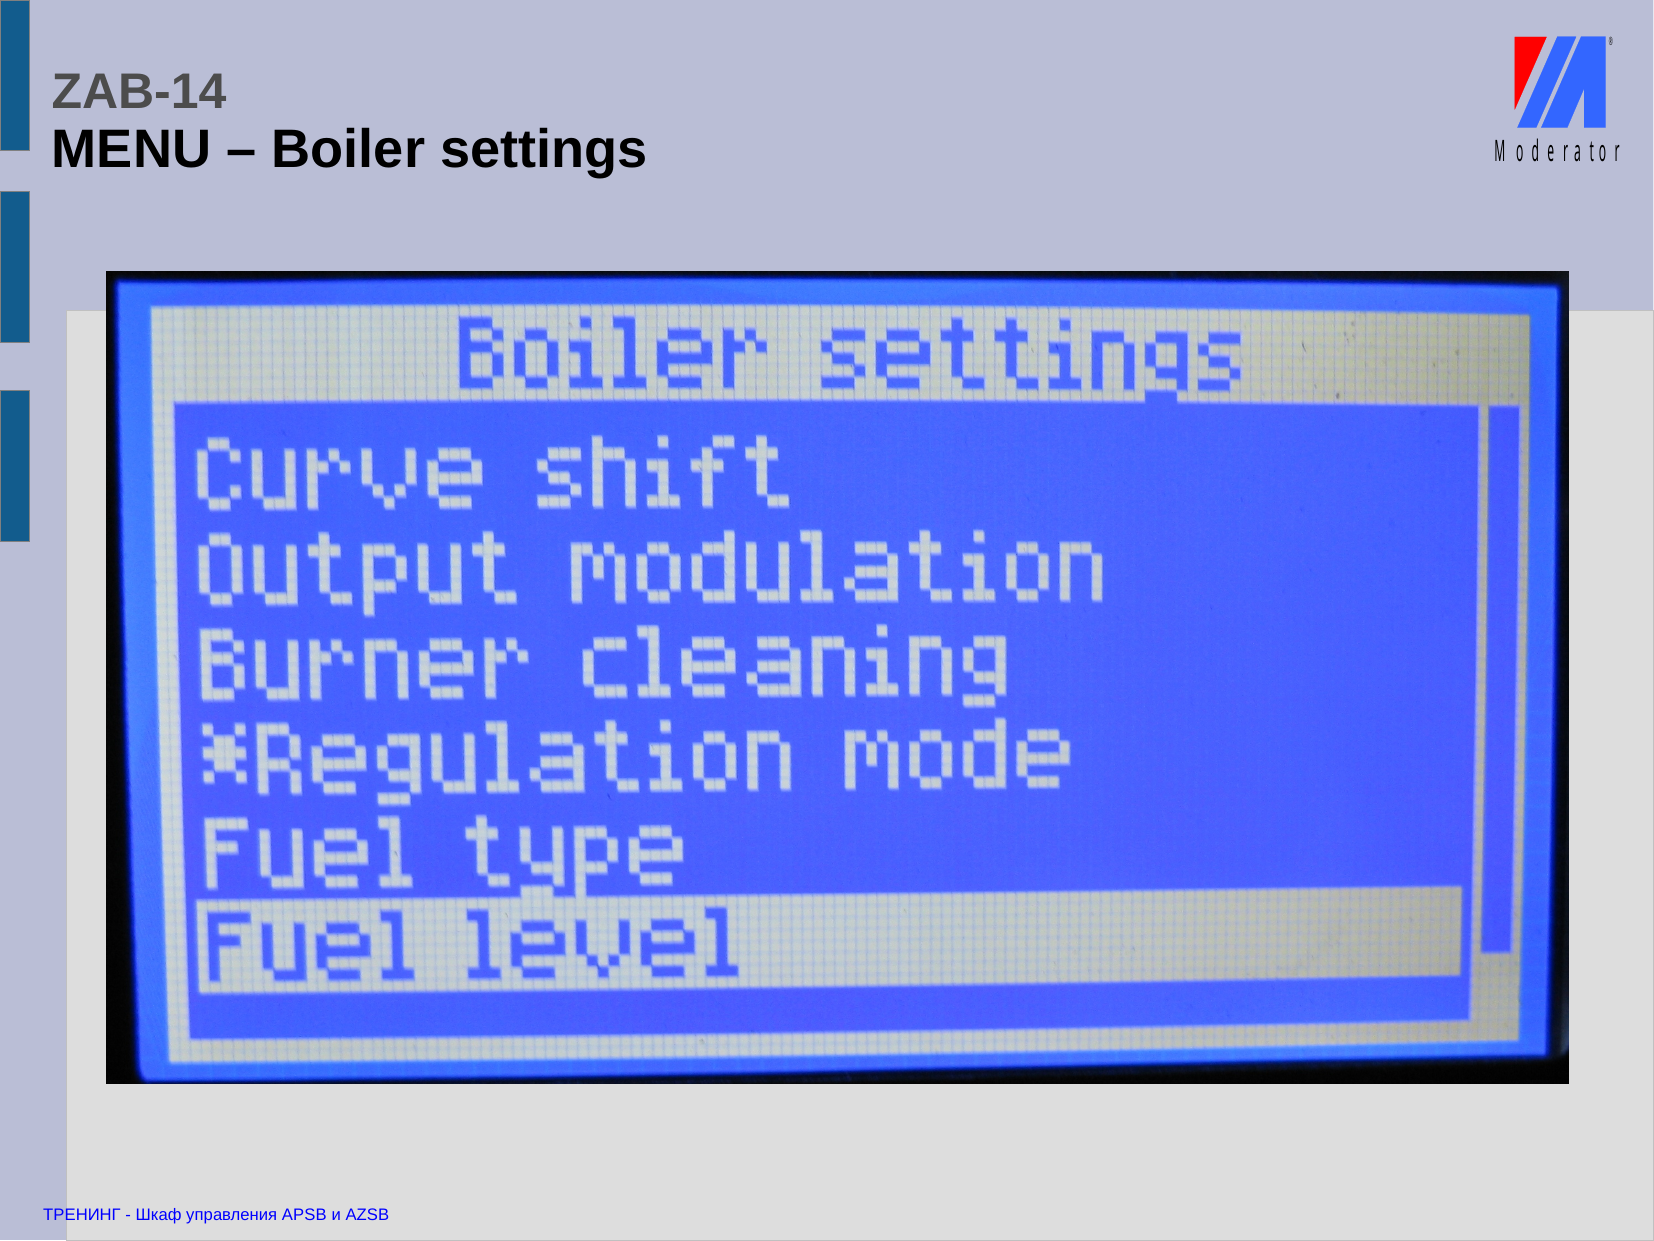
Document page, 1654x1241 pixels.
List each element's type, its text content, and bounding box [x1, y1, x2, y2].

title ZAB-14 МЕNU – Boiler settings [51, 47, 1540, 196]
picture [106, 271, 1569, 1084]
text_box ТРЕНИНГ - Шкаф управления APSB и AZSB [23, 1197, 1134, 1232]
picture [1492, 33, 1635, 167]
